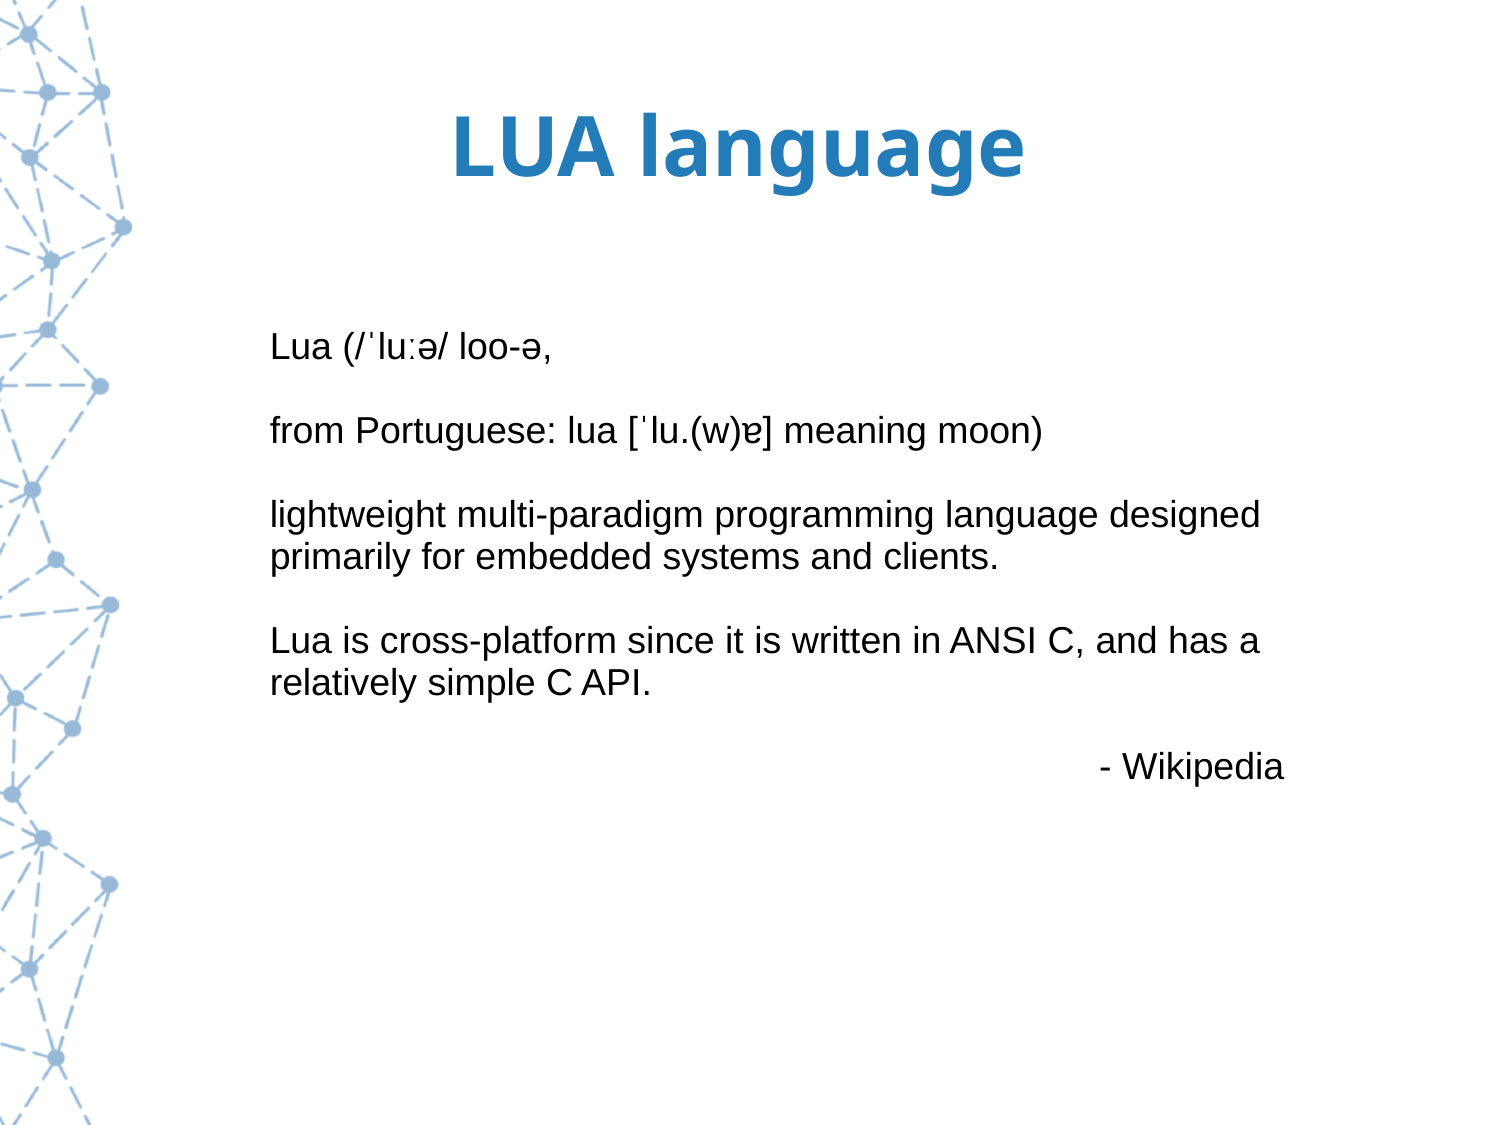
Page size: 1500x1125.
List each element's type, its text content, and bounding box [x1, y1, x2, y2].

picture [0, 0, 133, 1125]
text_box Lua (/ˈluːə/ loo-ə, from Portuguese: lua [ˈlu.(w)ɐ] meaning moon) lightweight multi-paradigm programming language designed primarily for embedded systems and clients. Lua is cross-platform since it is written in ANSI C, and has a relatively simple C API. - Wikipedia [255, 318, 1306, 796]
text_box LUA language [435, 79, 1111, 196]
